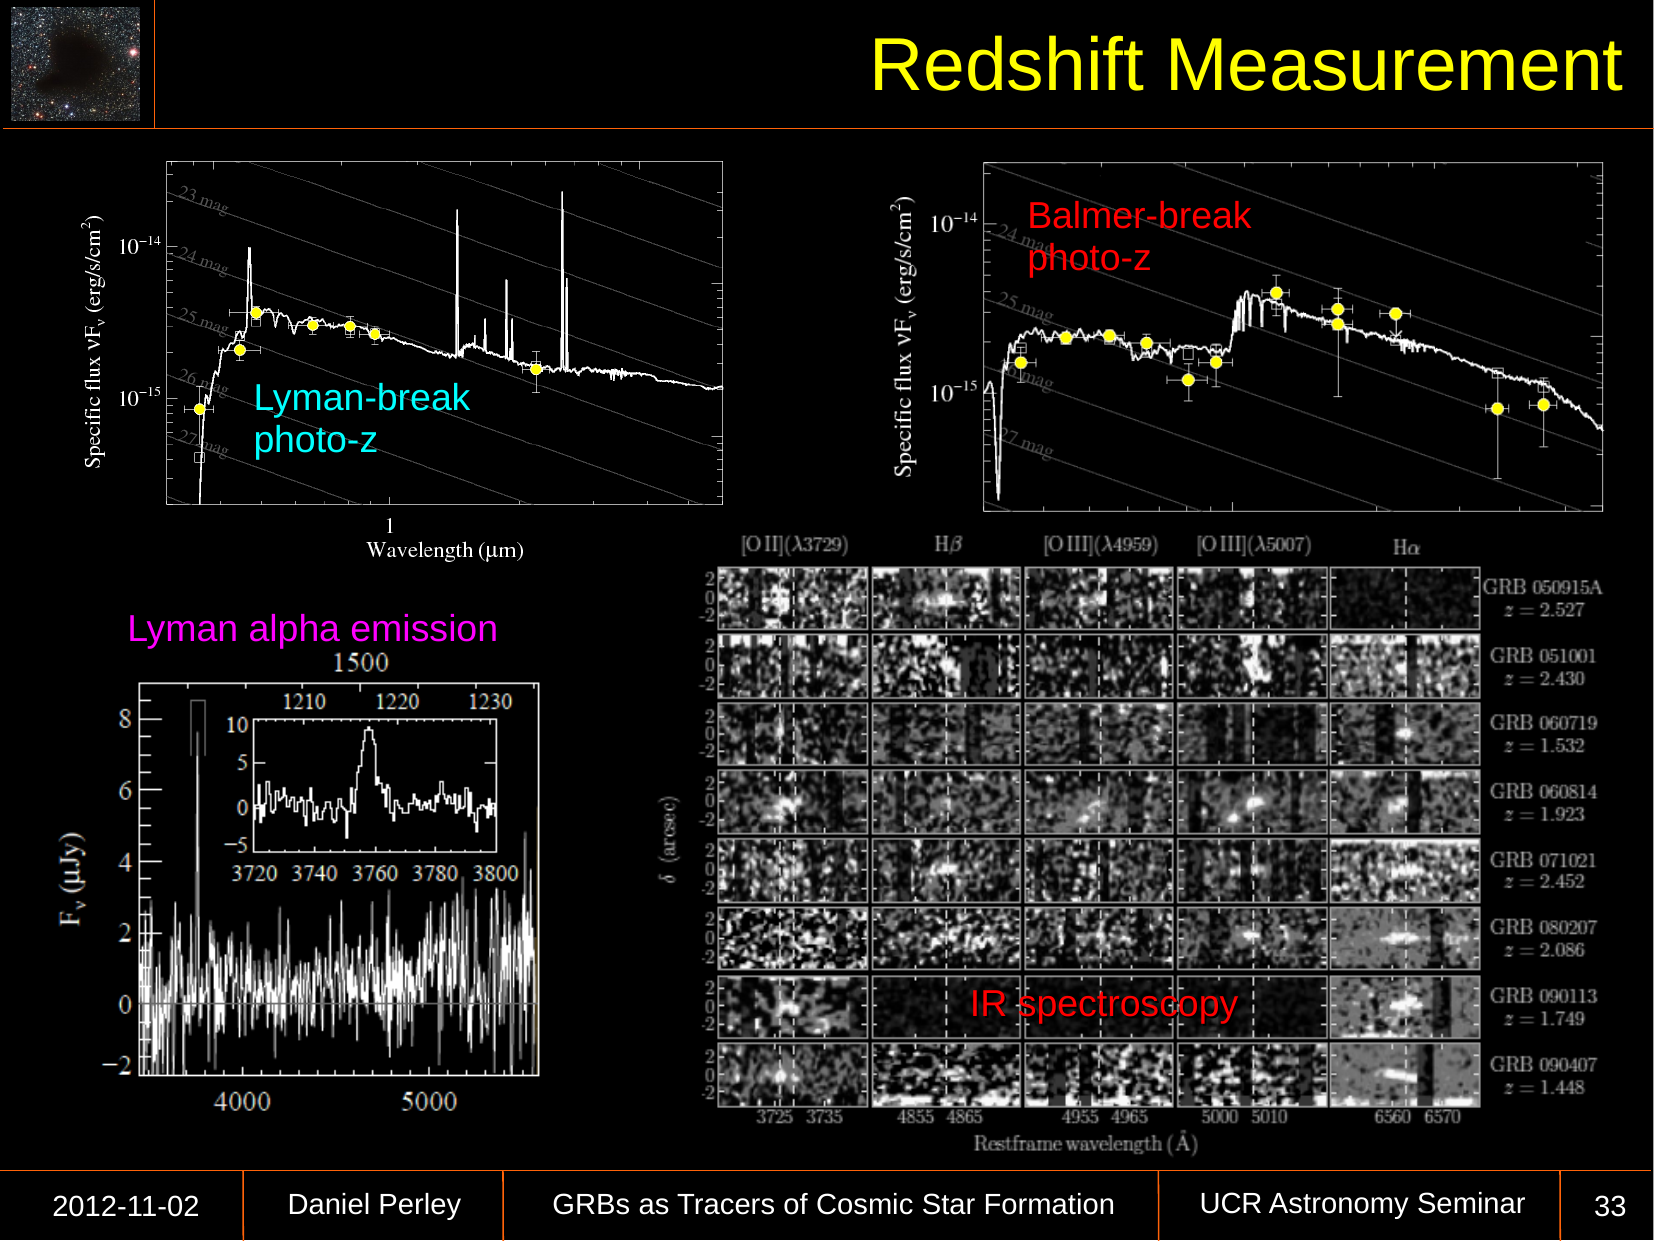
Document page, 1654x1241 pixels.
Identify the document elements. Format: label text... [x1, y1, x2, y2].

title Redshift Measurement [187, 21, 1624, 108]
text_box IR spectroscopy [897, 975, 1311, 1032]
picture [37, 639, 571, 1126]
text_box Balmer-break photo-z [1012, 187, 1351, 287]
text_box Lyman-break photo-z [238, 369, 577, 468]
text_box Lyman alpha emission [112, 600, 526, 657]
picture [75, 149, 1613, 1163]
picture [11, 7, 140, 121]
